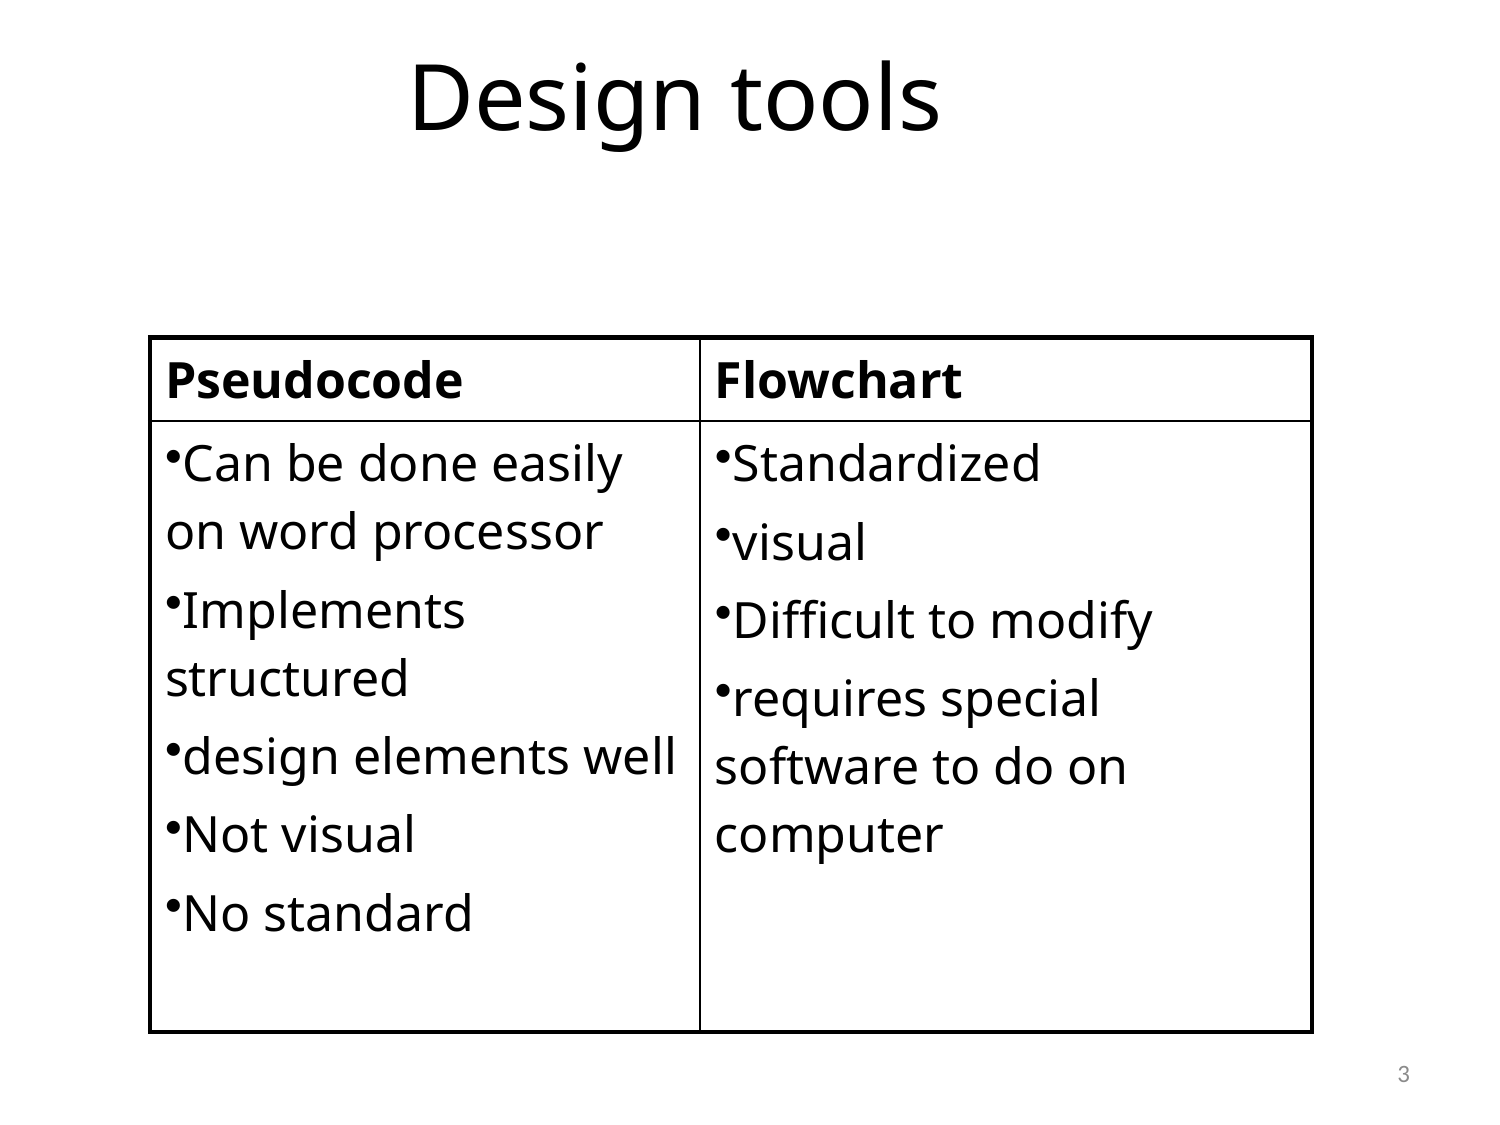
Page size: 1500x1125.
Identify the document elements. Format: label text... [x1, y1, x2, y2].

title Design tools [0, 0, 1350, 188]
table_header Flowchart [701, 340, 1310, 420]
table_header Pseudocode [152, 340, 699, 420]
table_cell Standardized visual Difficult to modify requires special software to do on computer [701, 422, 1310, 1030]
slide_number <number> [1074, 1042, 1425, 1103]
table_cell Can be done easily on word processor Implements structured design elements well Not visual No standard [152, 422, 699, 1030]
